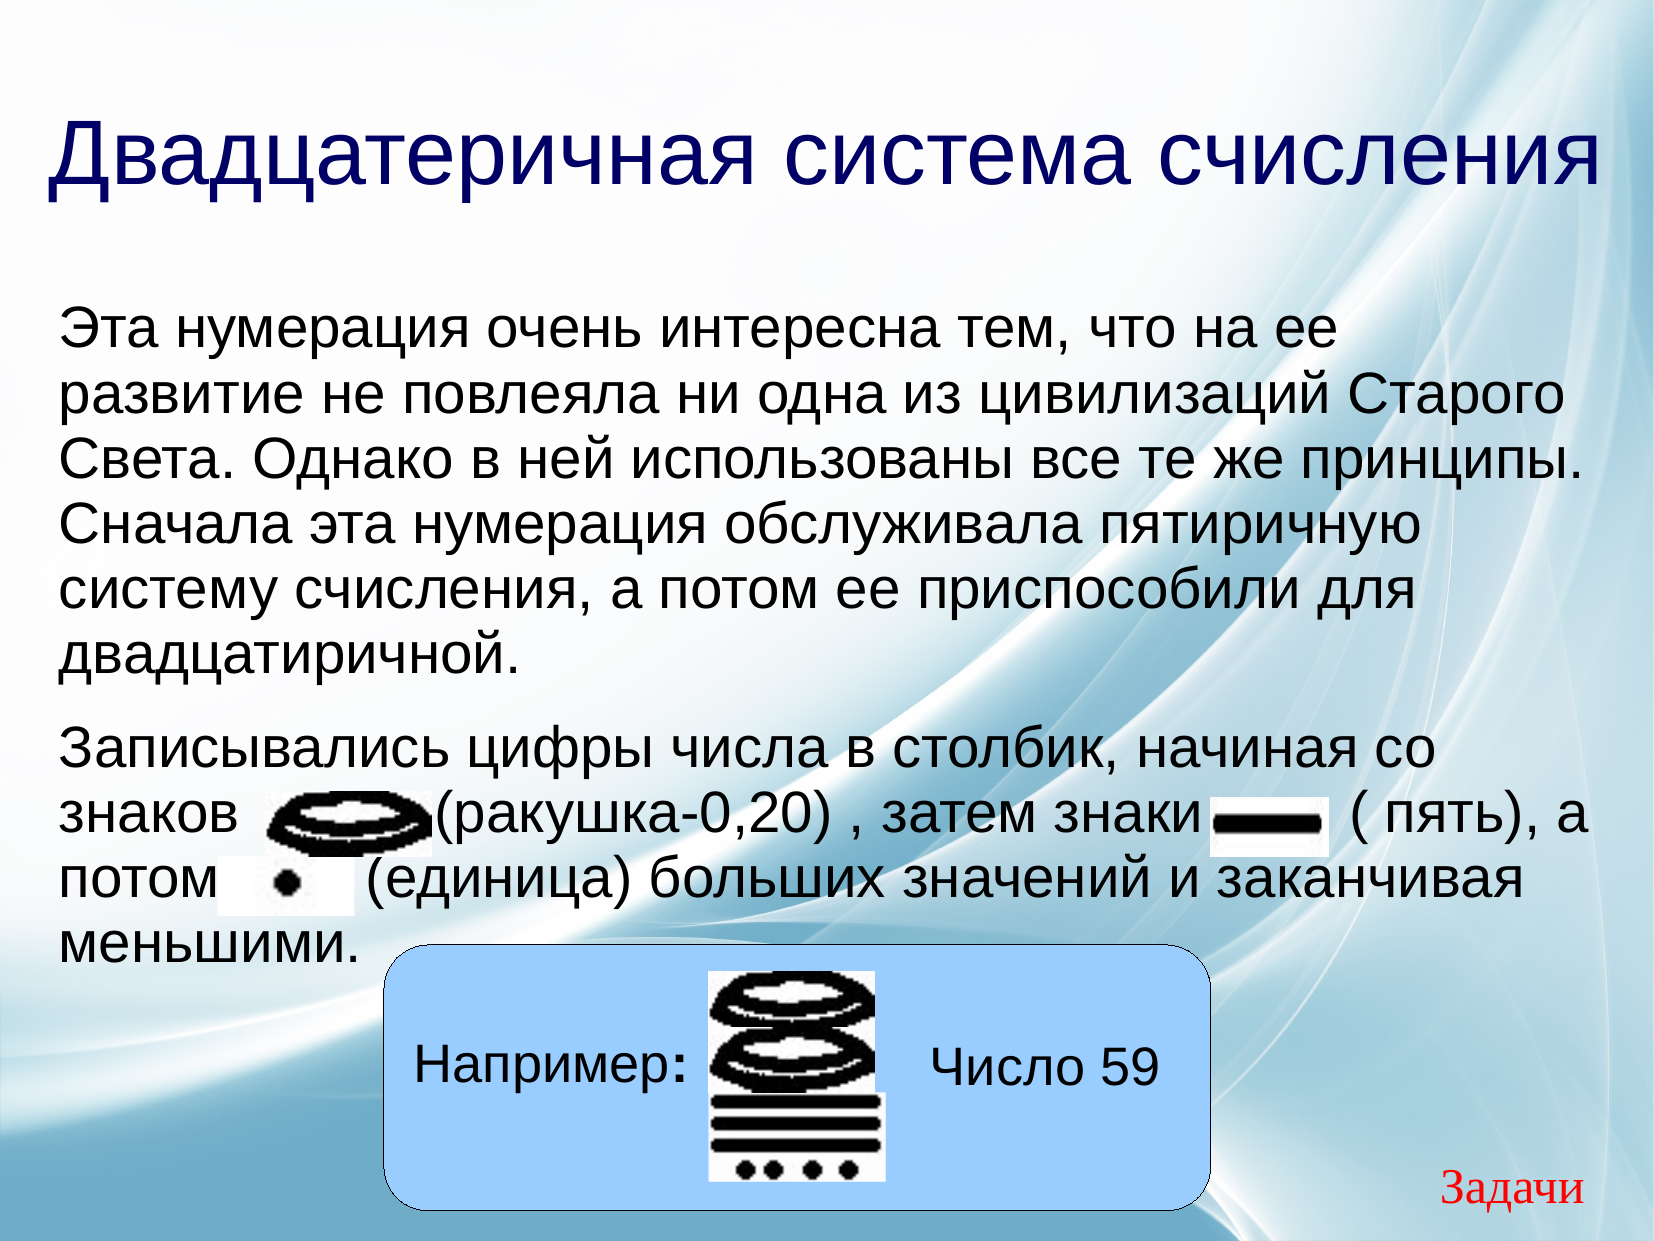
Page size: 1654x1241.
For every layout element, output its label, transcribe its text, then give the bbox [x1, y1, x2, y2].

text_box Задачи [1425, 1151, 1625, 1223]
picture [0, 0, 1654, 1241]
list Эта нумерация очень интересна тем, что на ее развитие не повлеяла ни одна из цивилизаций Старого Света. Однако в ней использованы все те же принципы. Сначала эта нумерация обслуживала пятиричную систему счисления, а потом ее приспособили для двадцатиричной. Записывались цифры числа в столбик, начиная со знаков (ракушка-0,20) , затем знаки ( пять), а потом (единица) больших значений и заканчивая меньшими. [59, 295, 1595, 1114]
list Например: [413, 1033, 709, 1152]
title Двадцатеричная система счисления [29, 49, 1625, 257]
text_box [383, 1114, 1211, 1211]
list Число 59 [915, 1033, 1211, 1152]
